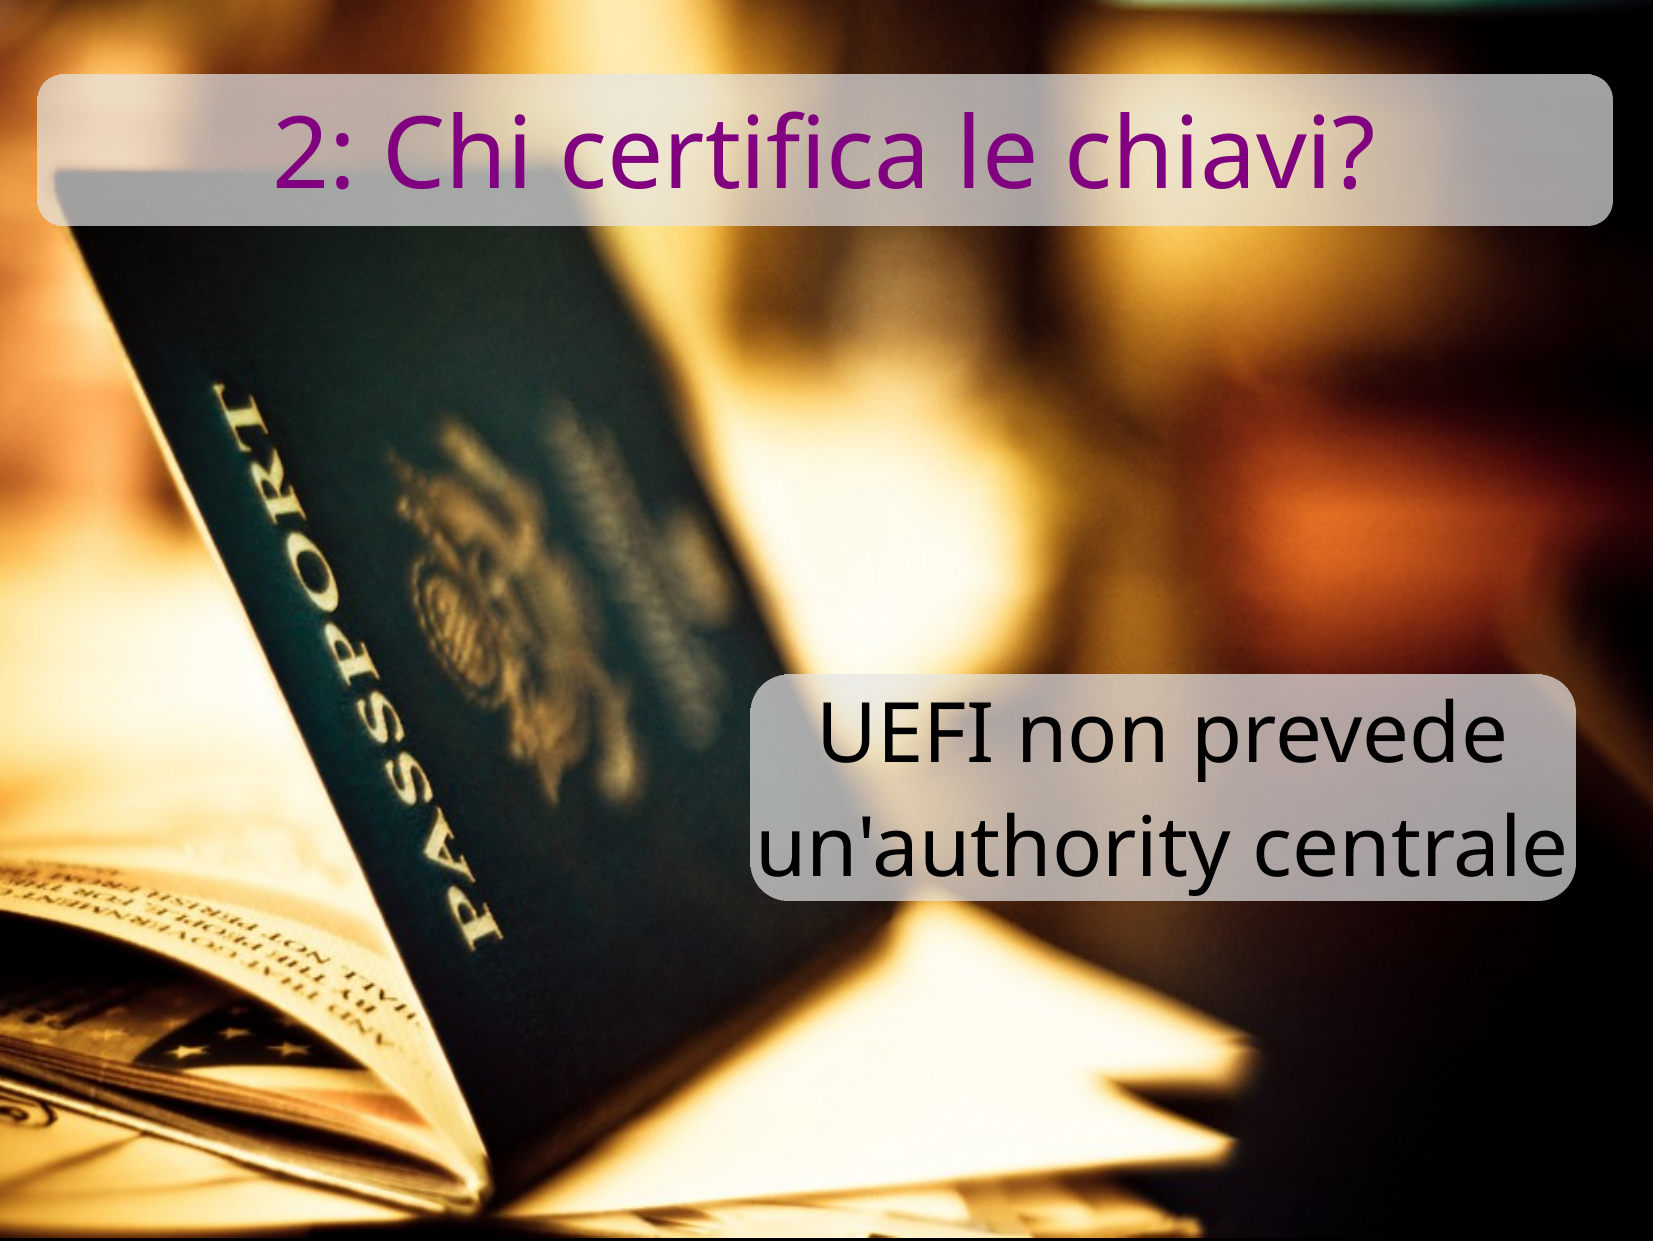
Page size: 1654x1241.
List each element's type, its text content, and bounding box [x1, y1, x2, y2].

text_box UEFI non prevede un'authority centrale [769, 674, 1554, 683]
text_box 2: Chi certifica le chiavi? [53, 74, 1601, 80]
picture [0, 0, 1653, 1238]
